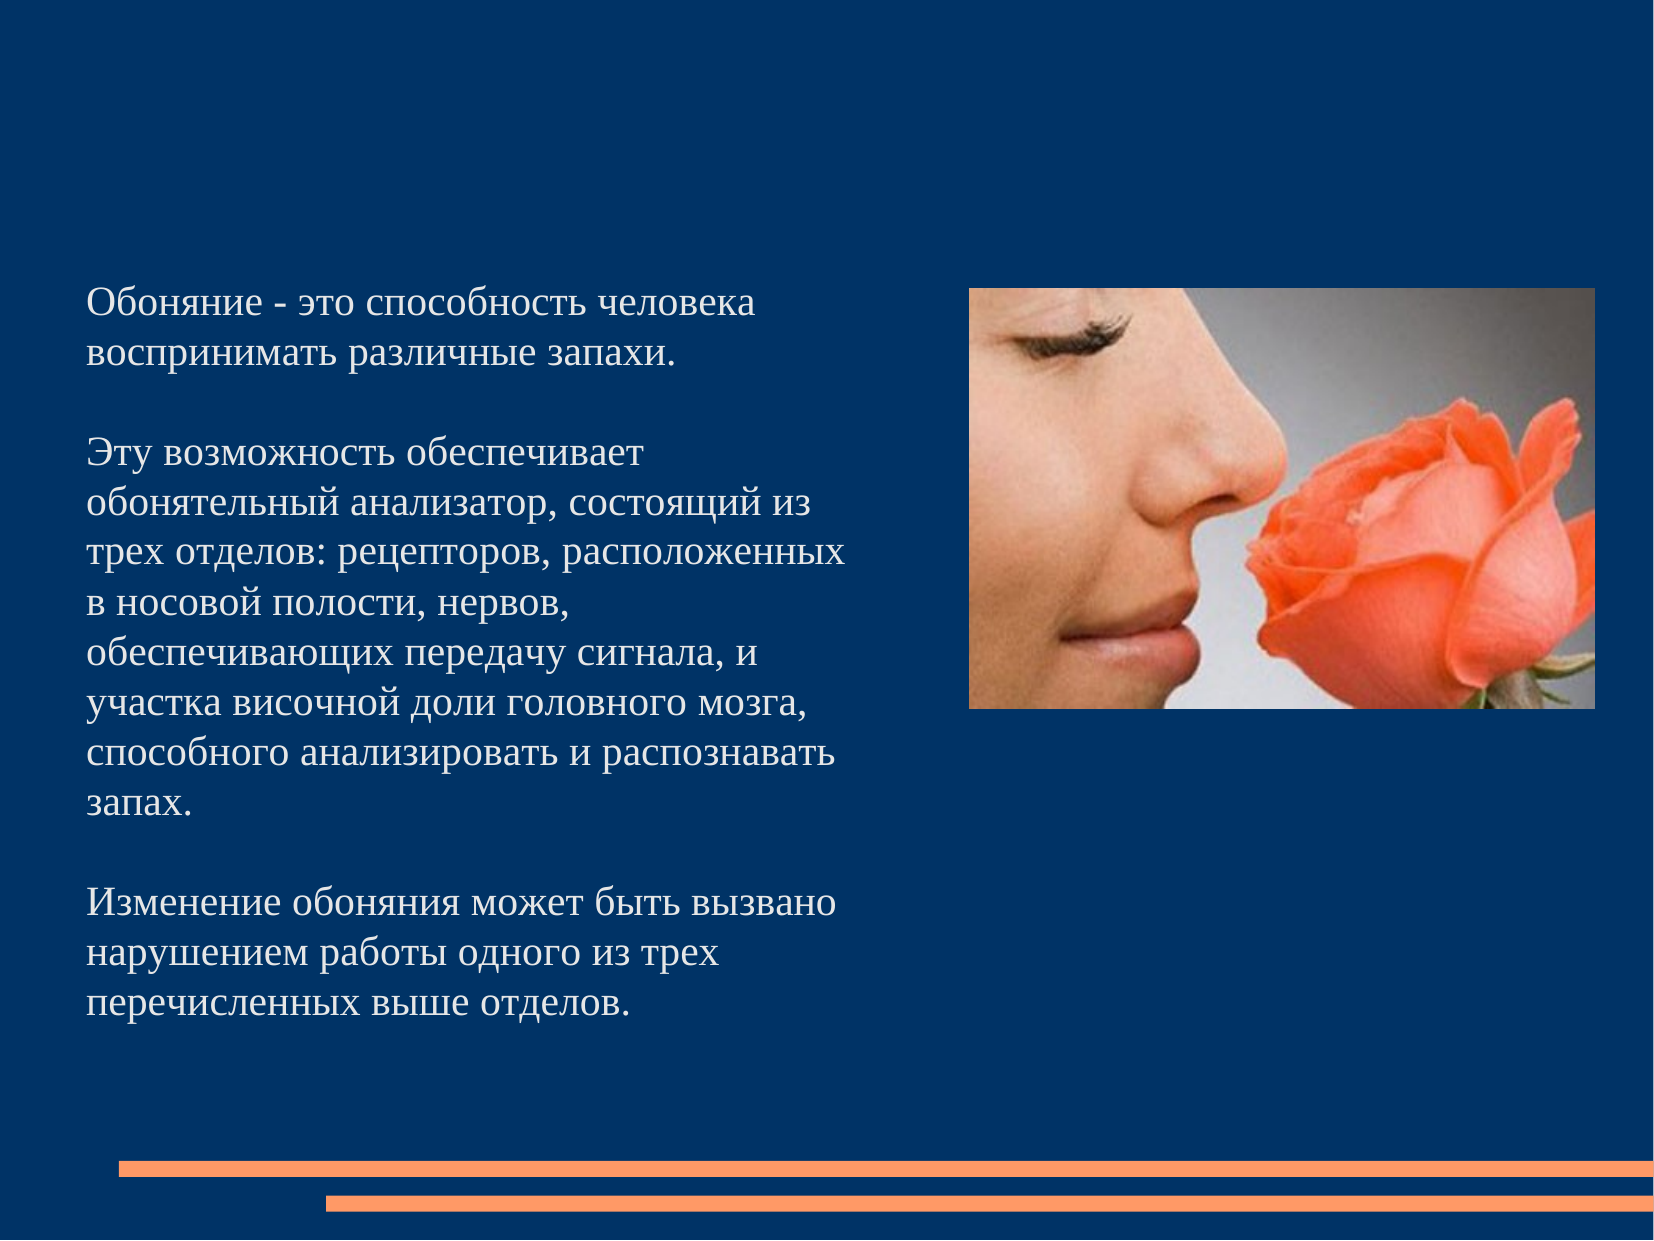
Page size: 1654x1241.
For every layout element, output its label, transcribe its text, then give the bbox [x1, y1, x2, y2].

list Обоняние - это способность человека воспринимать различные запахи. Эту возможность обеспечивает обонятельный анализатор, состоящий из трех отделов: рецепторов, расположенных в носовой полости, нервов, обеспечивающих передачу сигнала, и участка височной доли головного мозга, способного анализировать и распознавать запах. Изменение обоняния может быть вызвано нарушением работы одного из трех перечисленных выше отделов. [0, 265, 886, 1206]
picture [969, 288, 1595, 709]
